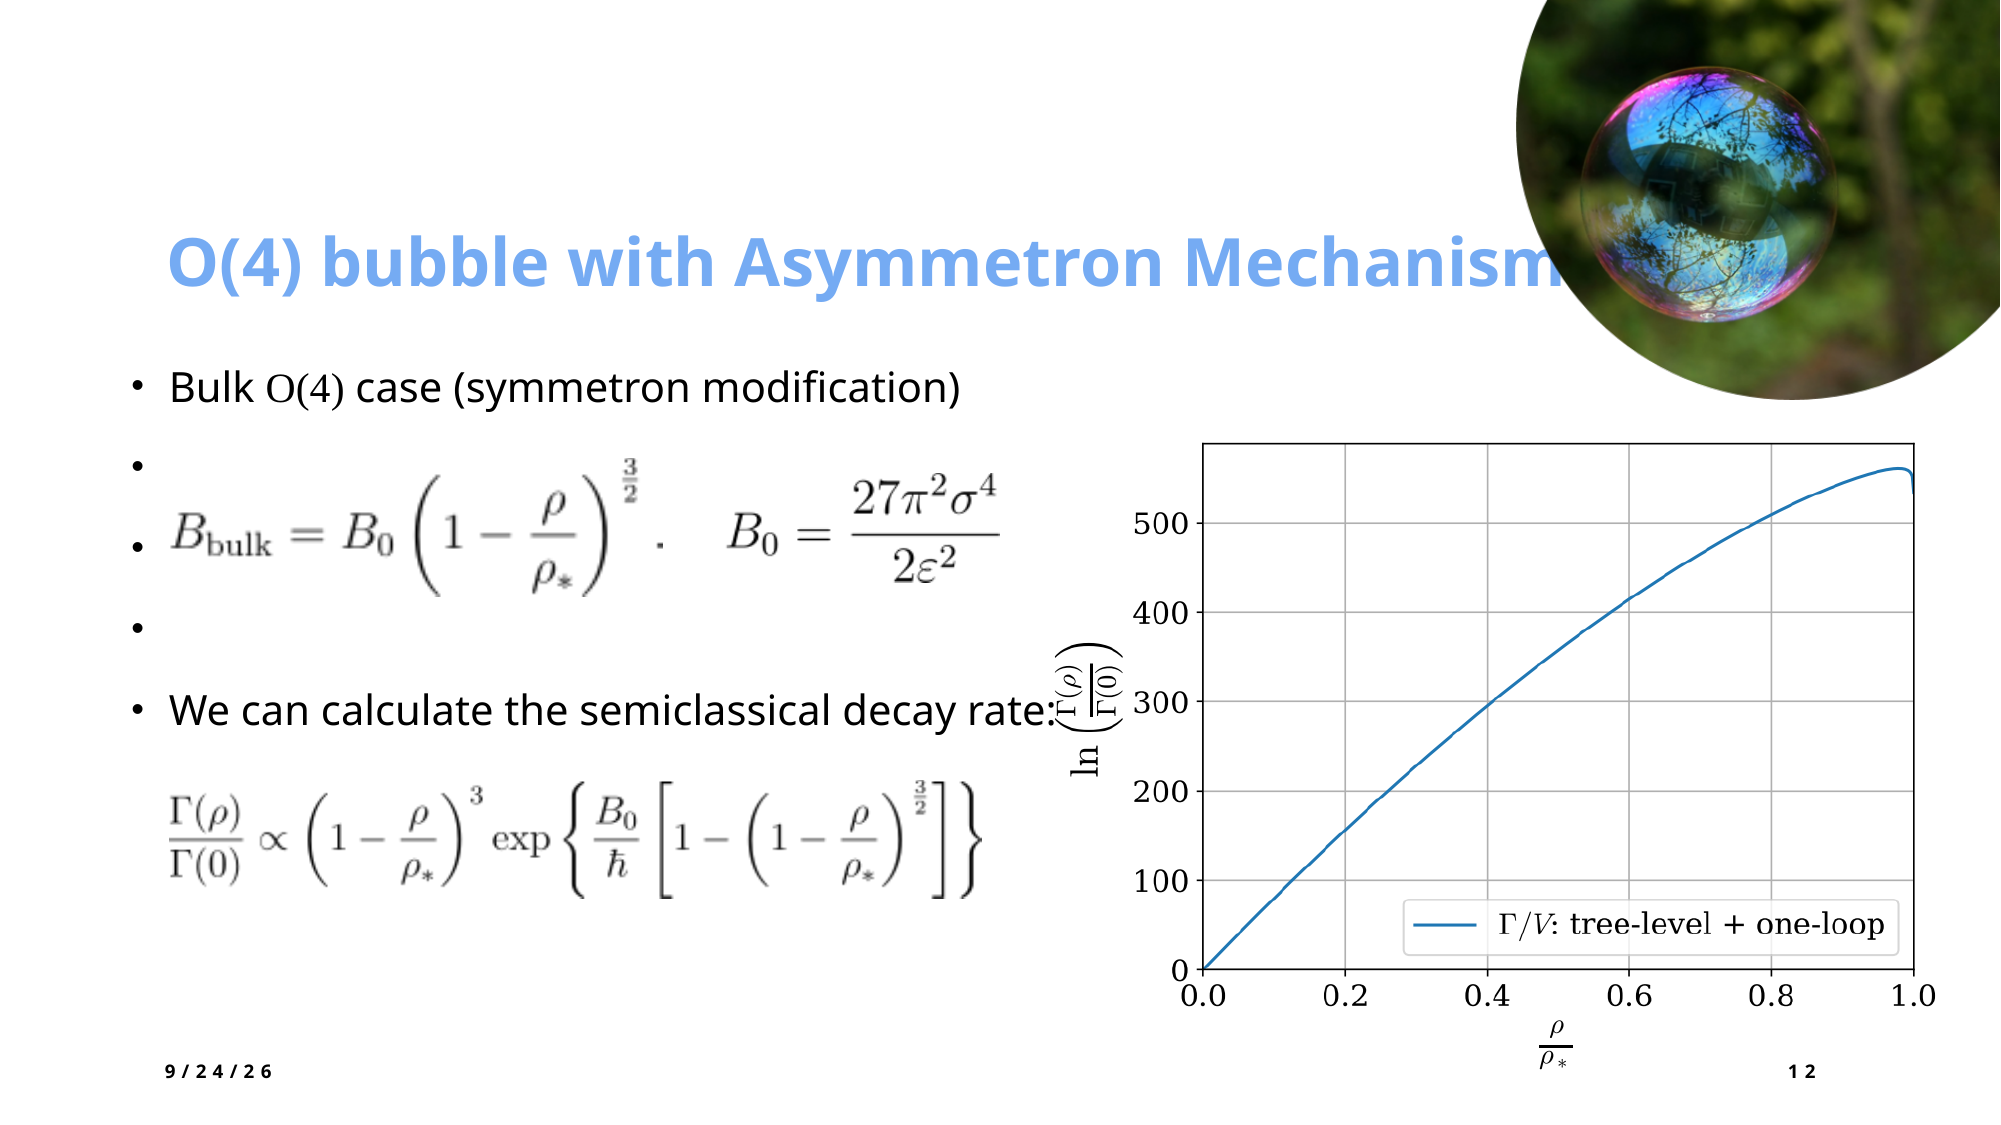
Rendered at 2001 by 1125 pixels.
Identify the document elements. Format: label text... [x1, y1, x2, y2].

slide_number 1/18/2026 [149, 1042, 600, 1103]
slide_number 12 [1772, 1042, 1892, 1103]
picture [724, 473, 1000, 583]
footer [1110, 1042, 1772, 1103]
list Bulk O(4) case (symmetron modification) We can calculate the semiclassical decay rate: [116, 342, 1094, 898]
picture [1028, 0, 2000, 1103]
title O(4) bubble with Asymmetron Mechanism [151, 212, 1516, 351]
picture [169, 780, 982, 899]
picture [169, 458, 663, 597]
